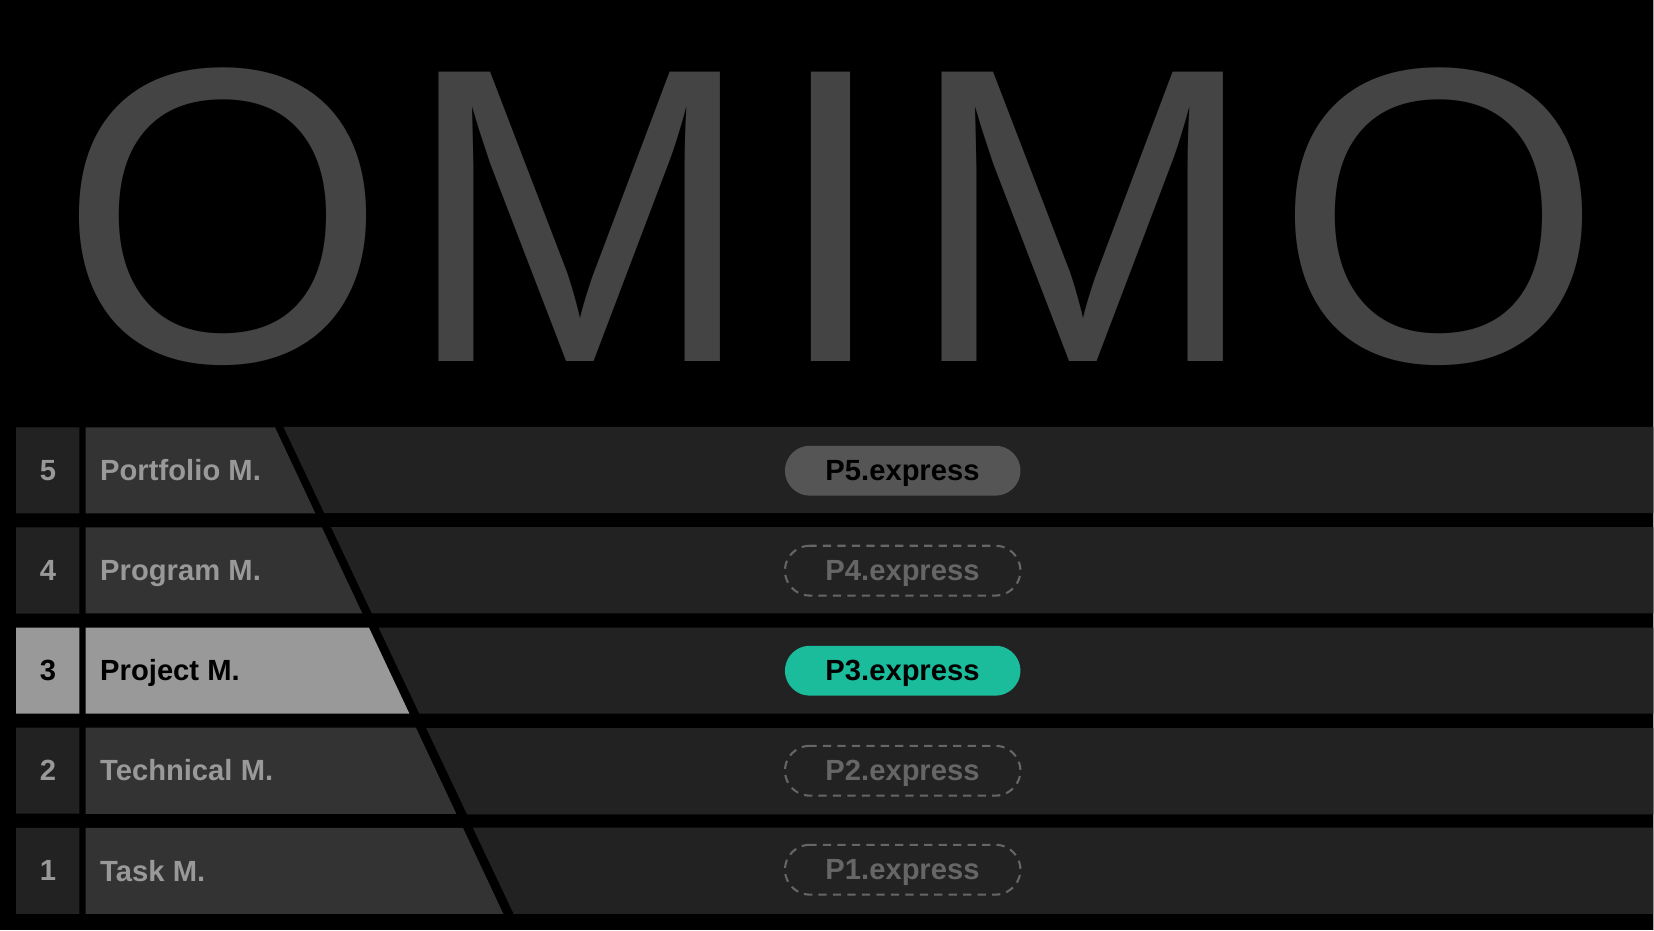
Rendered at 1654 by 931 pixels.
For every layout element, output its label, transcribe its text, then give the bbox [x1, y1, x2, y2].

text_box OMIMO [44, 0, 1620, 458]
text_box Portfolio M. [85, 458, 316, 514]
text_box [378, 627, 1654, 714]
text_box Technical M. [85, 727, 457, 814]
text_box 4 [16, 527, 80, 614]
text_box Program M. [85, 527, 363, 614]
text_box P4.express [784, 545, 1021, 596]
text_box Project M. [85, 627, 410, 714]
text_box Task M. [85, 827, 504, 914]
text_box 2 [16, 727, 80, 814]
text_box P3.express [784, 645, 1021, 696]
text_box [472, 827, 1654, 914]
text_box 5 [16, 427, 80, 514]
text_box [298, 426, 1654, 514]
text_box P1.express [784, 844, 1021, 895]
text_box 3 [16, 627, 80, 714]
text_box 1 [16, 827, 80, 914]
text_box [426, 728, 1654, 815]
text_box [331, 527, 1654, 614]
text_box P5.express [784, 458, 1021, 496]
text_box P2.express [784, 745, 1021, 796]
